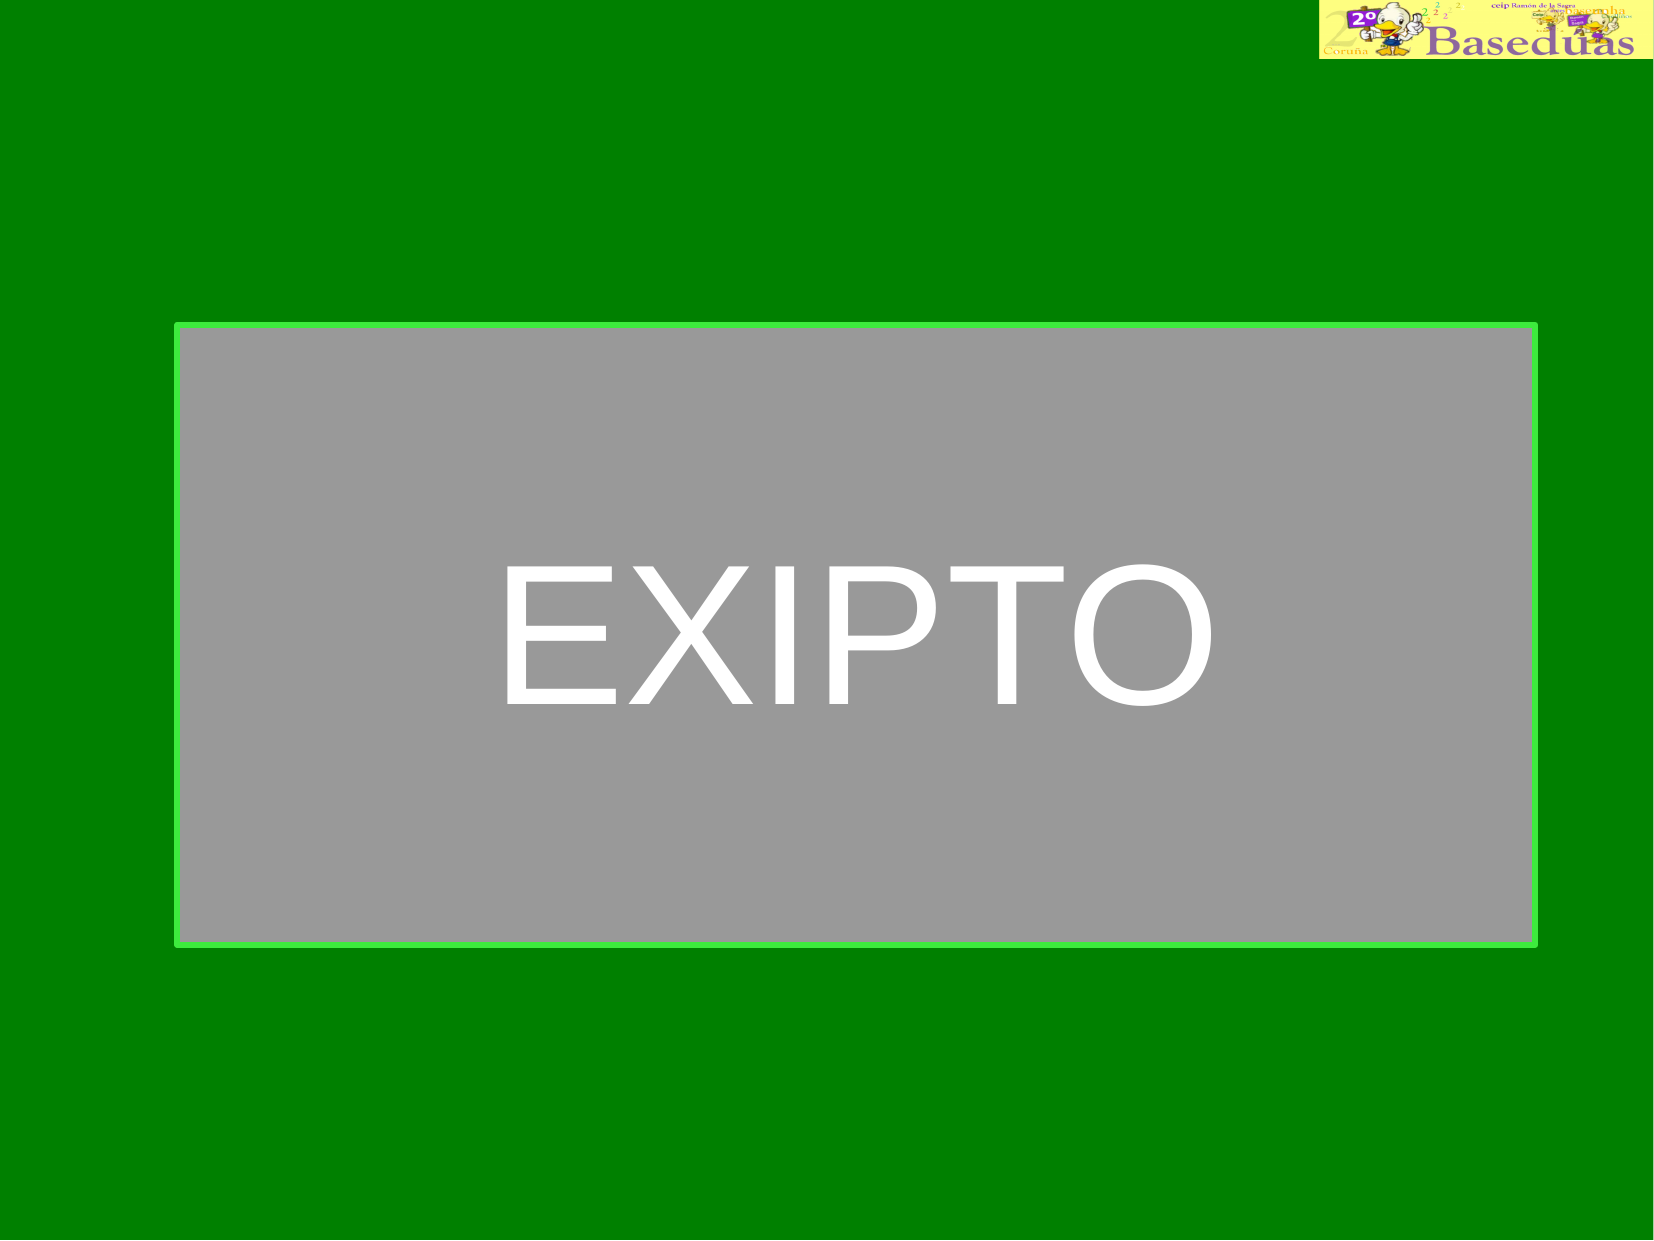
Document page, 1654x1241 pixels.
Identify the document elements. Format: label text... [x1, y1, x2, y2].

text_box EXIPTO [177, 324, 1536, 945]
picture [1319, 0, 1654, 60]
